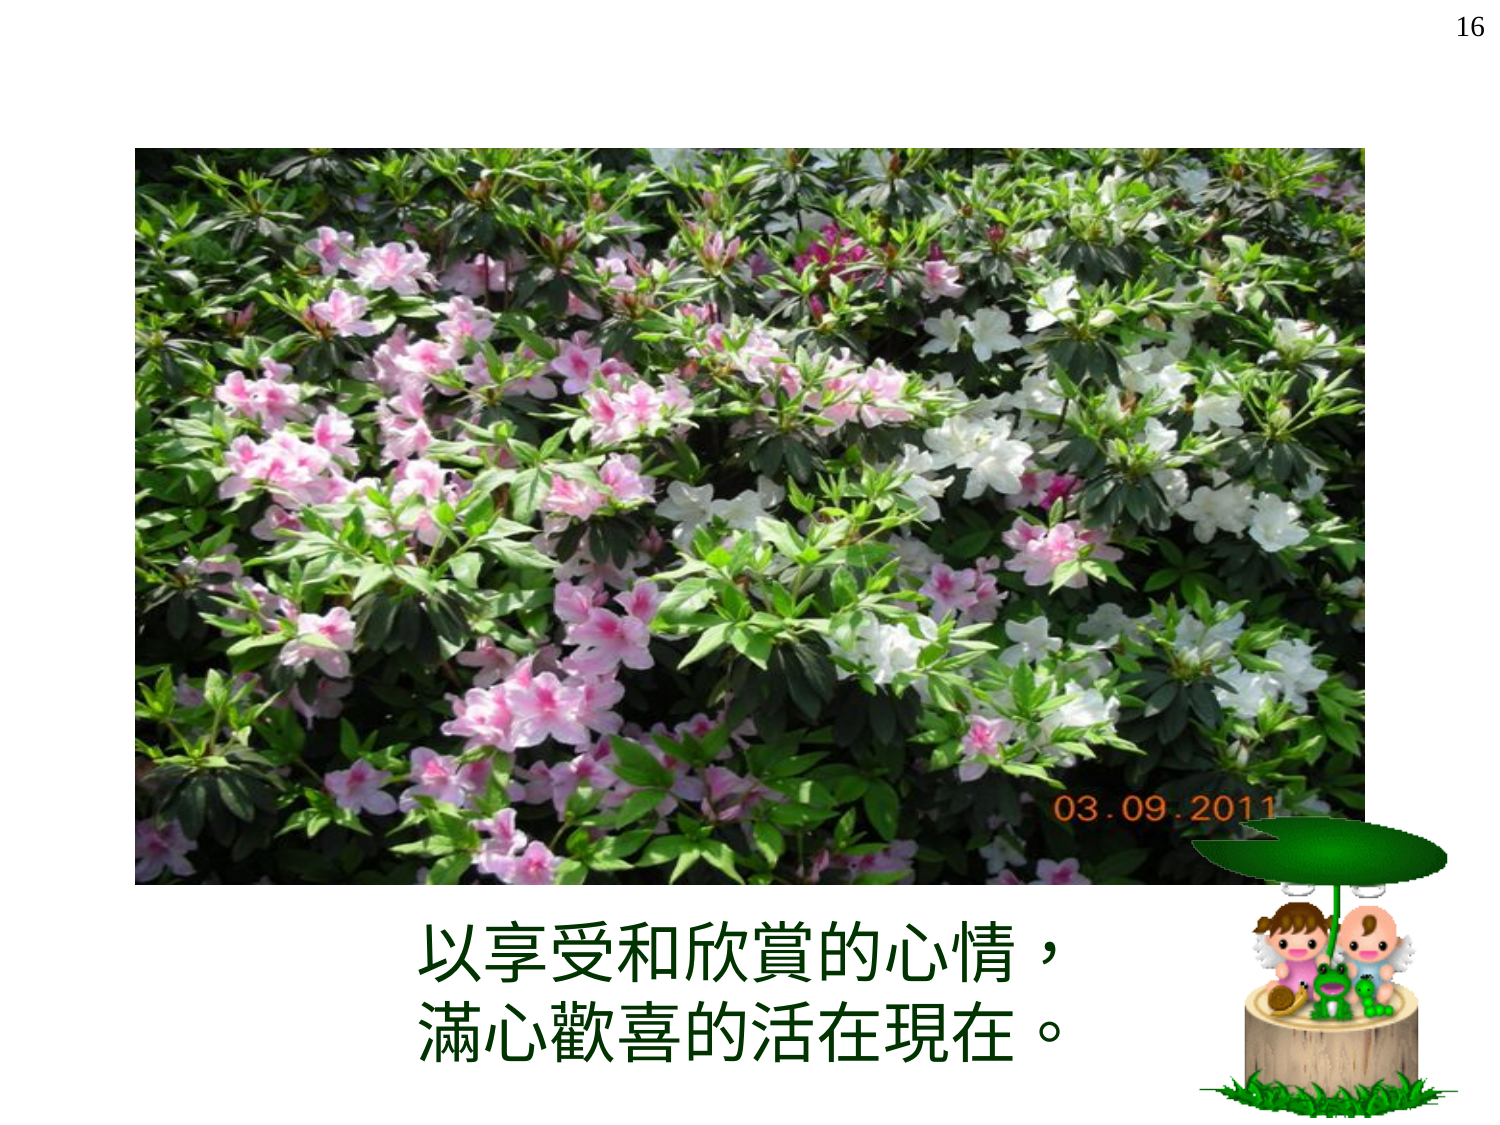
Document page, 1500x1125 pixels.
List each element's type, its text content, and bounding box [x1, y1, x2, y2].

picture [135, 148, 1466, 1118]
title 以享受和欣賞的心情， 滿心歡喜的活在現在。 [272, 902, 1176, 1080]
text_box <編號> [1249, 0, 1500, 76]
